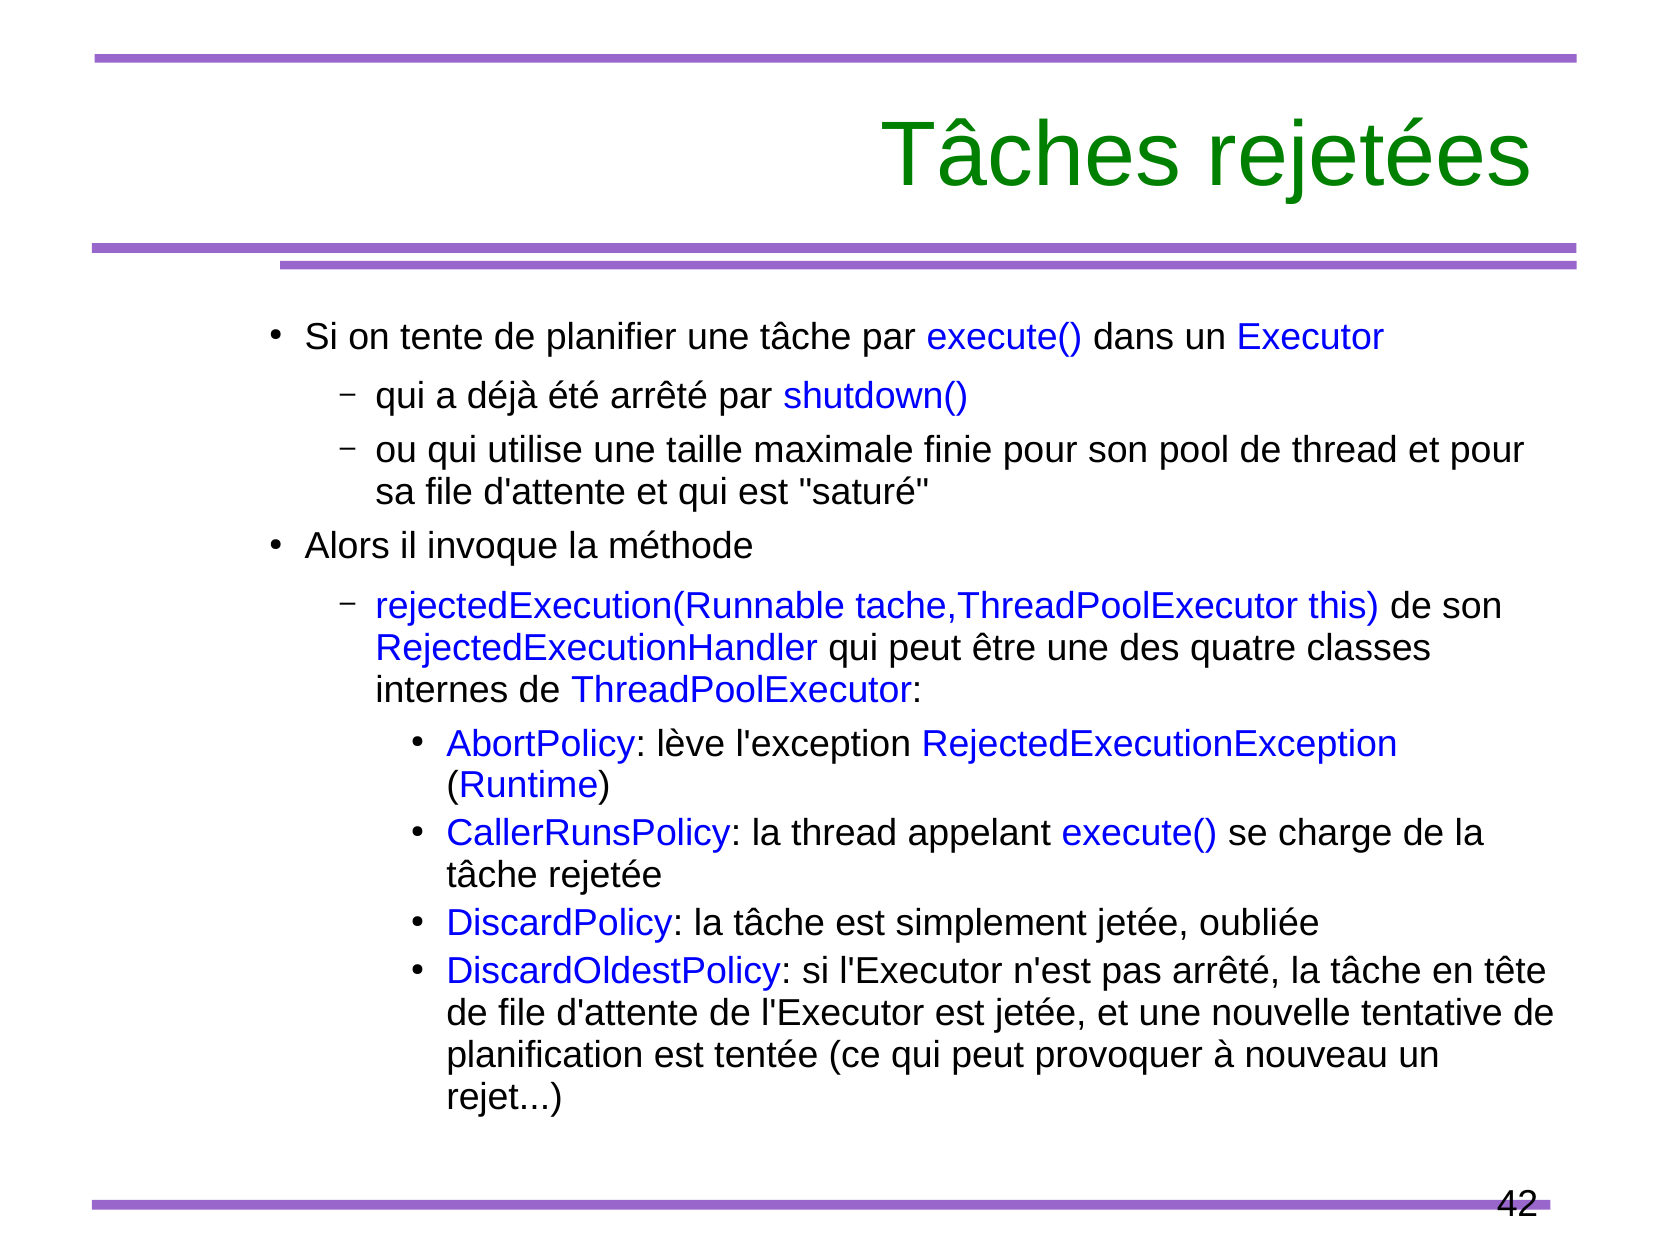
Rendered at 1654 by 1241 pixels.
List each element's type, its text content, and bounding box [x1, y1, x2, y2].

title Tâches rejetées [121, 49, 1534, 257]
list Si on tente de planifier une tâche par execute() dans un Executor qui a déjà été arrêté par shutdown() ou qui utilise une taille maximale finie pour son pool de thread et pour sa file d'attente et qui est "saturé" Alors il invoque la méthode rejectedExecution(Runnable tache,ThreadPoolExecutor this) de son RejectedExecutionHandler qui peut être une des quatre classes internes de ThreadPoolExecutor: AbortPolicy: lève l'exception RejectedExecutionException (Runtime) CallerRunsPolicy: la thread appelant execute() se charge de la tâche rejetée DiscardPolicy: la tâche est simplement jetée, oubliée DiscardOldestPolicy: si l'Executor n'est pas arrêté, la tâche en tête de file d'attente de l'Executor est jetée, et une nouvelle tentative de planification est tentée (ce qui peut provoquer à nouveau un rejet...) [92, 315, 1563, 1163]
